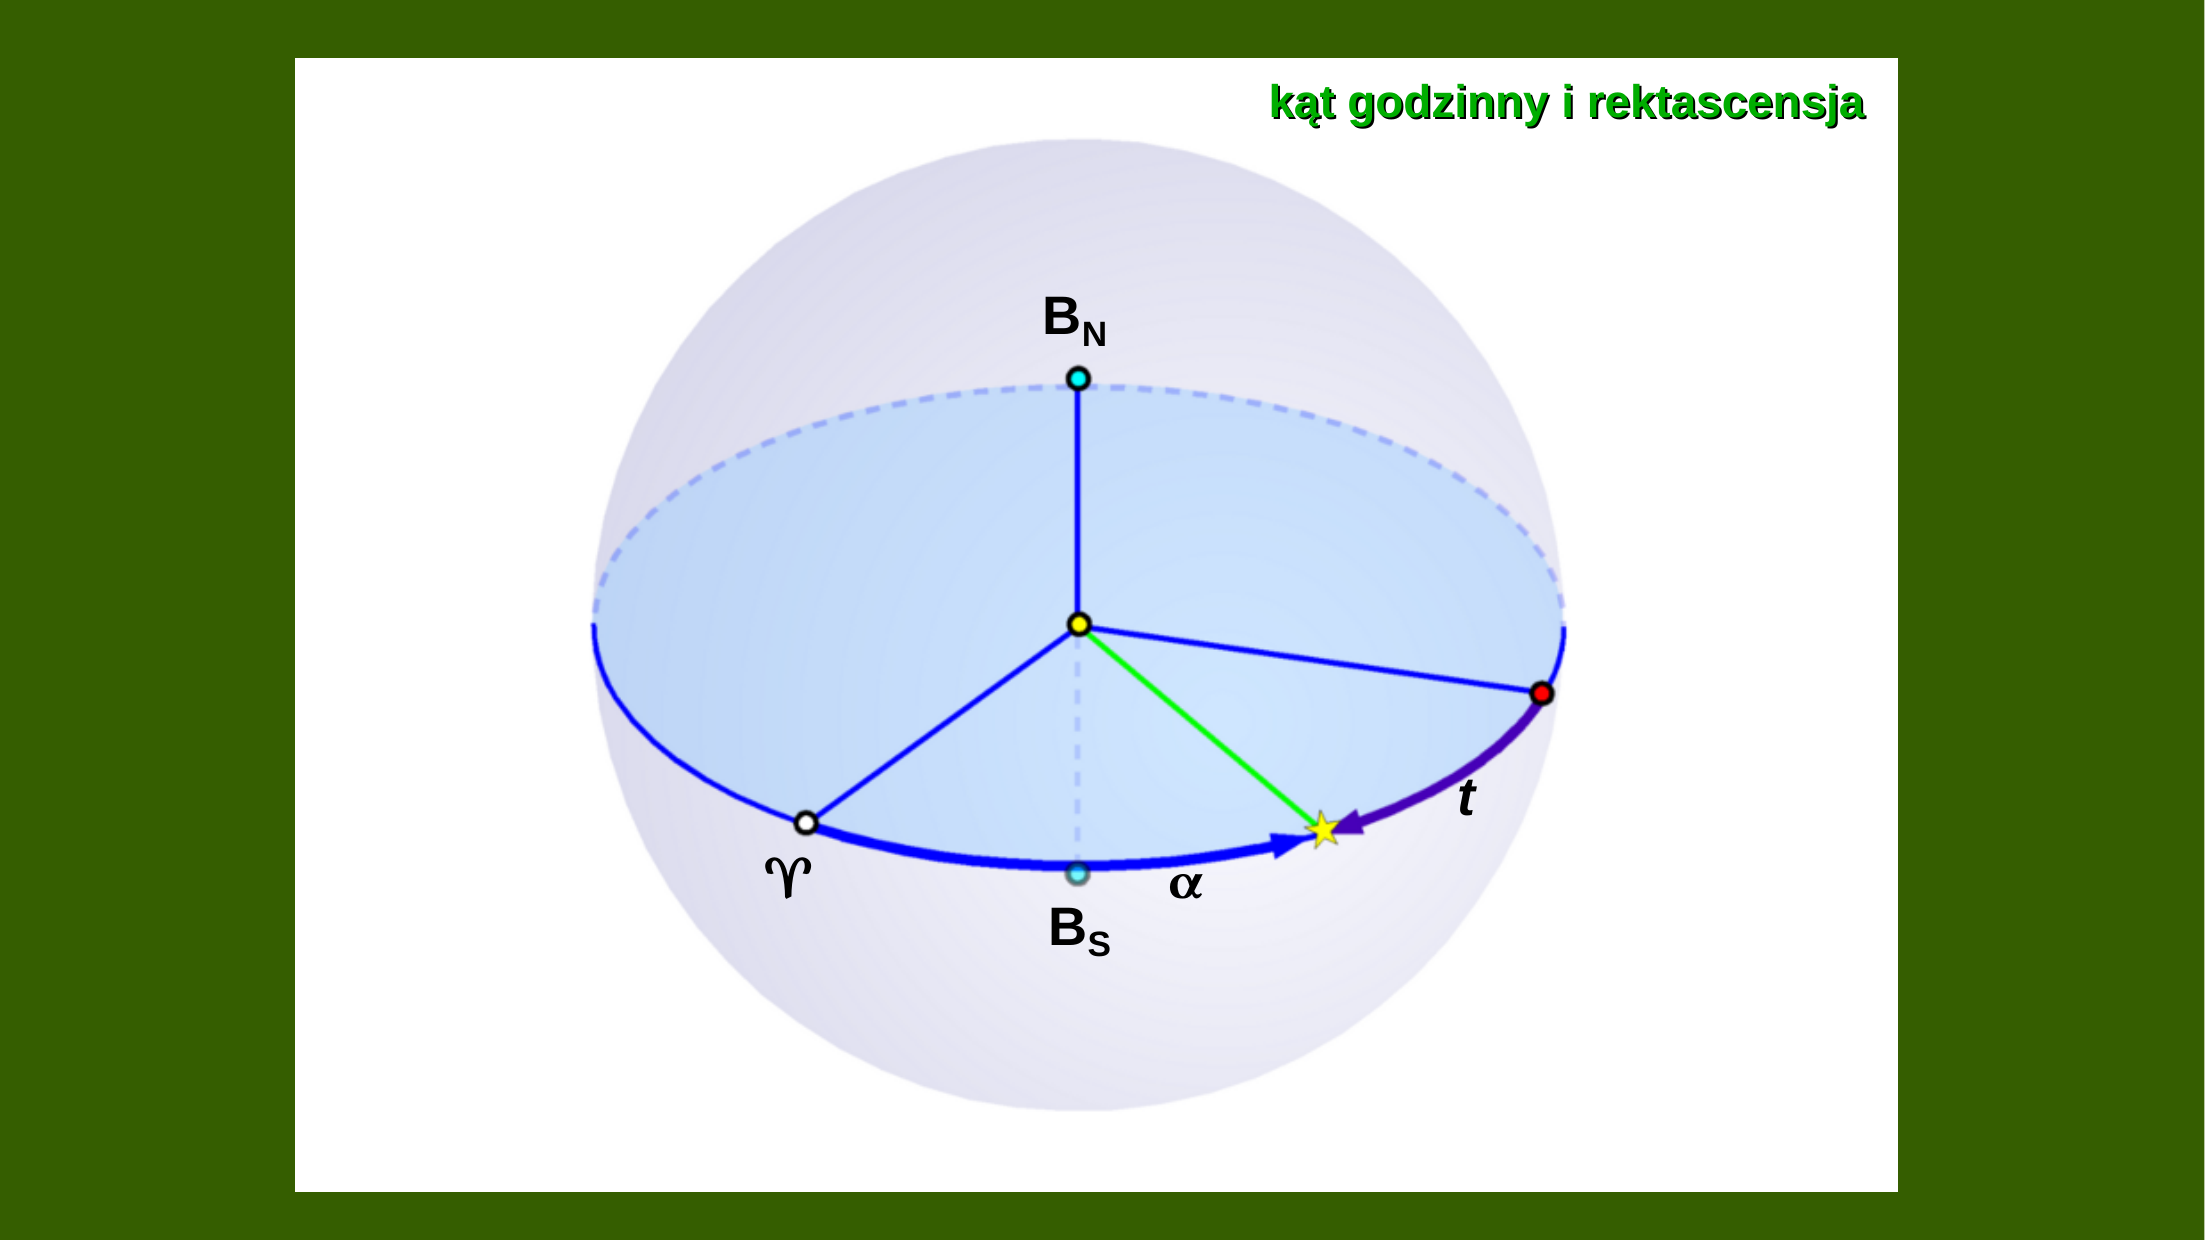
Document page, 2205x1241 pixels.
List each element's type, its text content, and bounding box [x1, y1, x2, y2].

text_box ♈ [749, 835, 828, 913]
text_box kąt godzinny i rektascensja [1253, 68, 1880, 135]
picture [295, 58, 1898, 1192]
text_box t [1442, 759, 1491, 835]
text_box BN [1027, 278, 1123, 362]
text_box α [1154, 842, 1220, 920]
text_box BS [1033, 888, 1127, 972]
